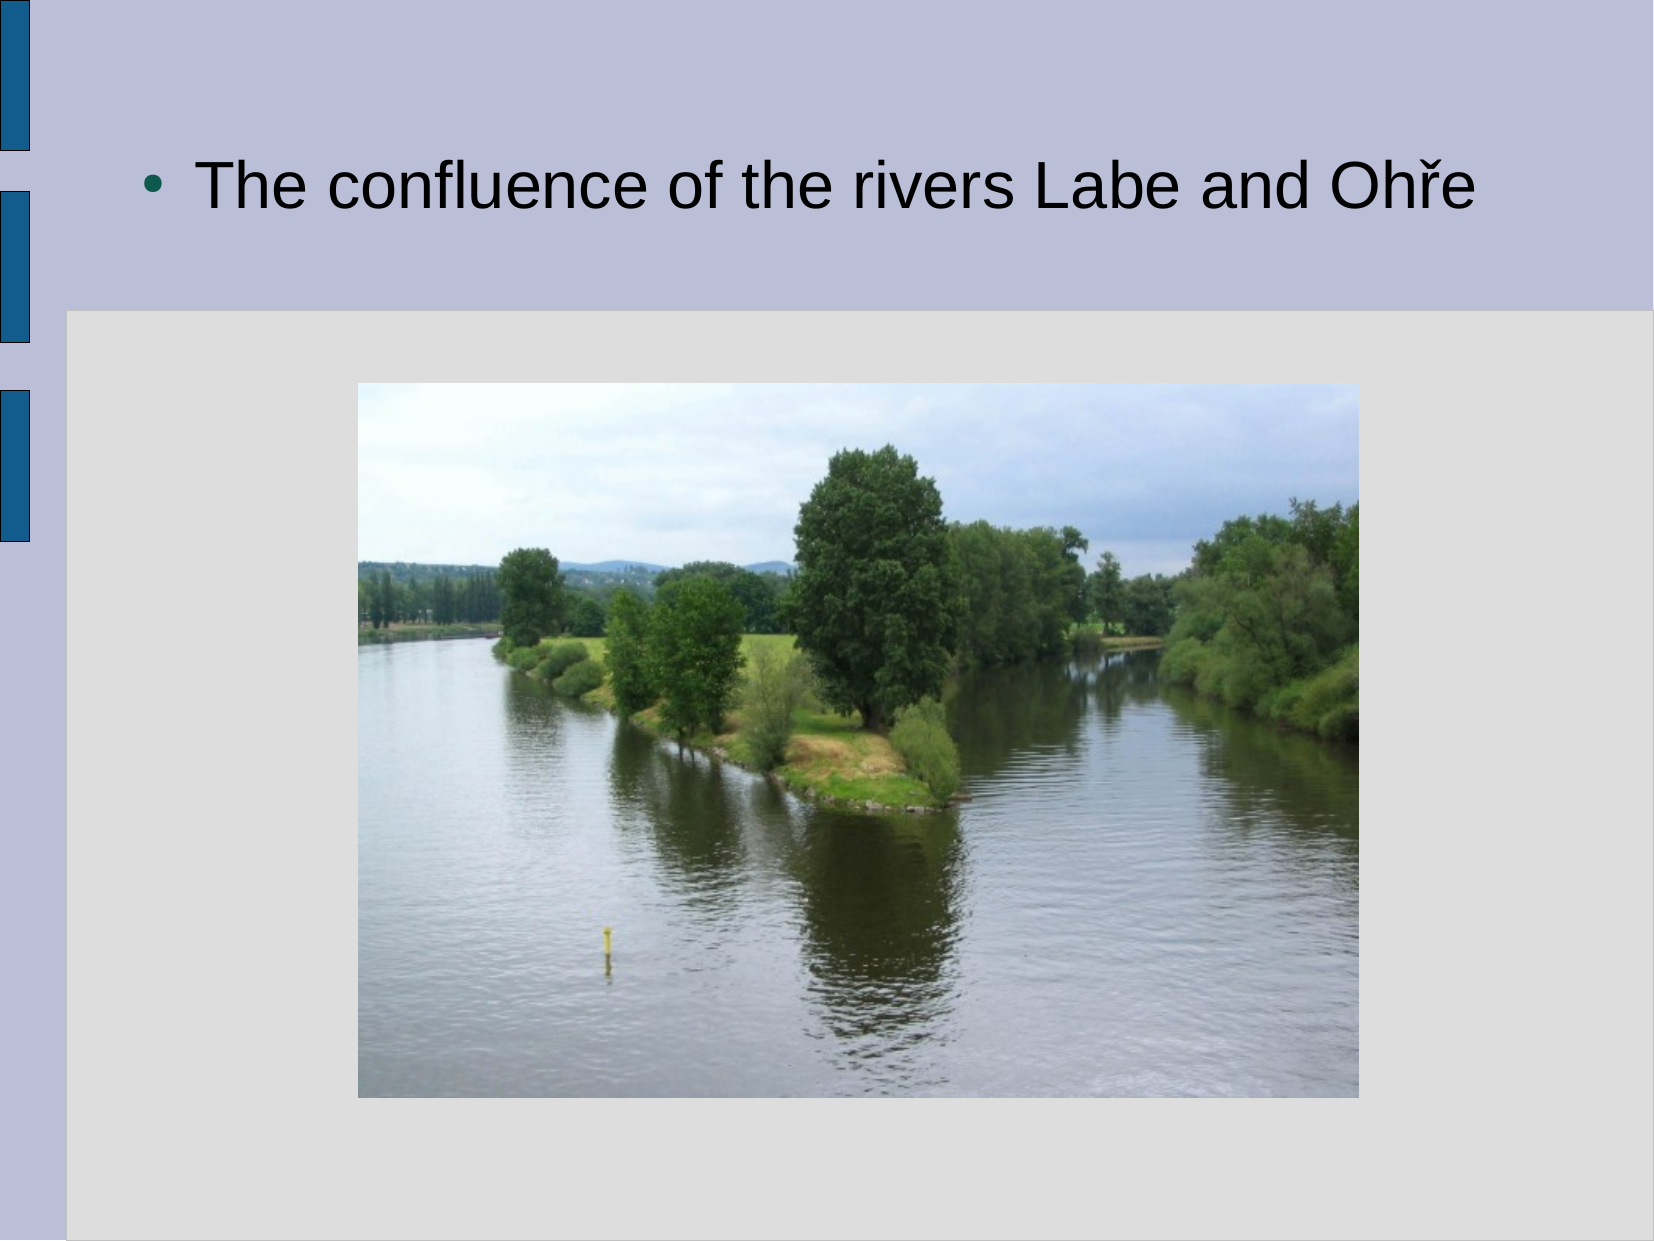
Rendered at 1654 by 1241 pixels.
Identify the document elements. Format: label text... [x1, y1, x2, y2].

picture [358, 383, 1359, 1098]
list The confluence of the rivers Labe and Ohře [123, 147, 1536, 915]
